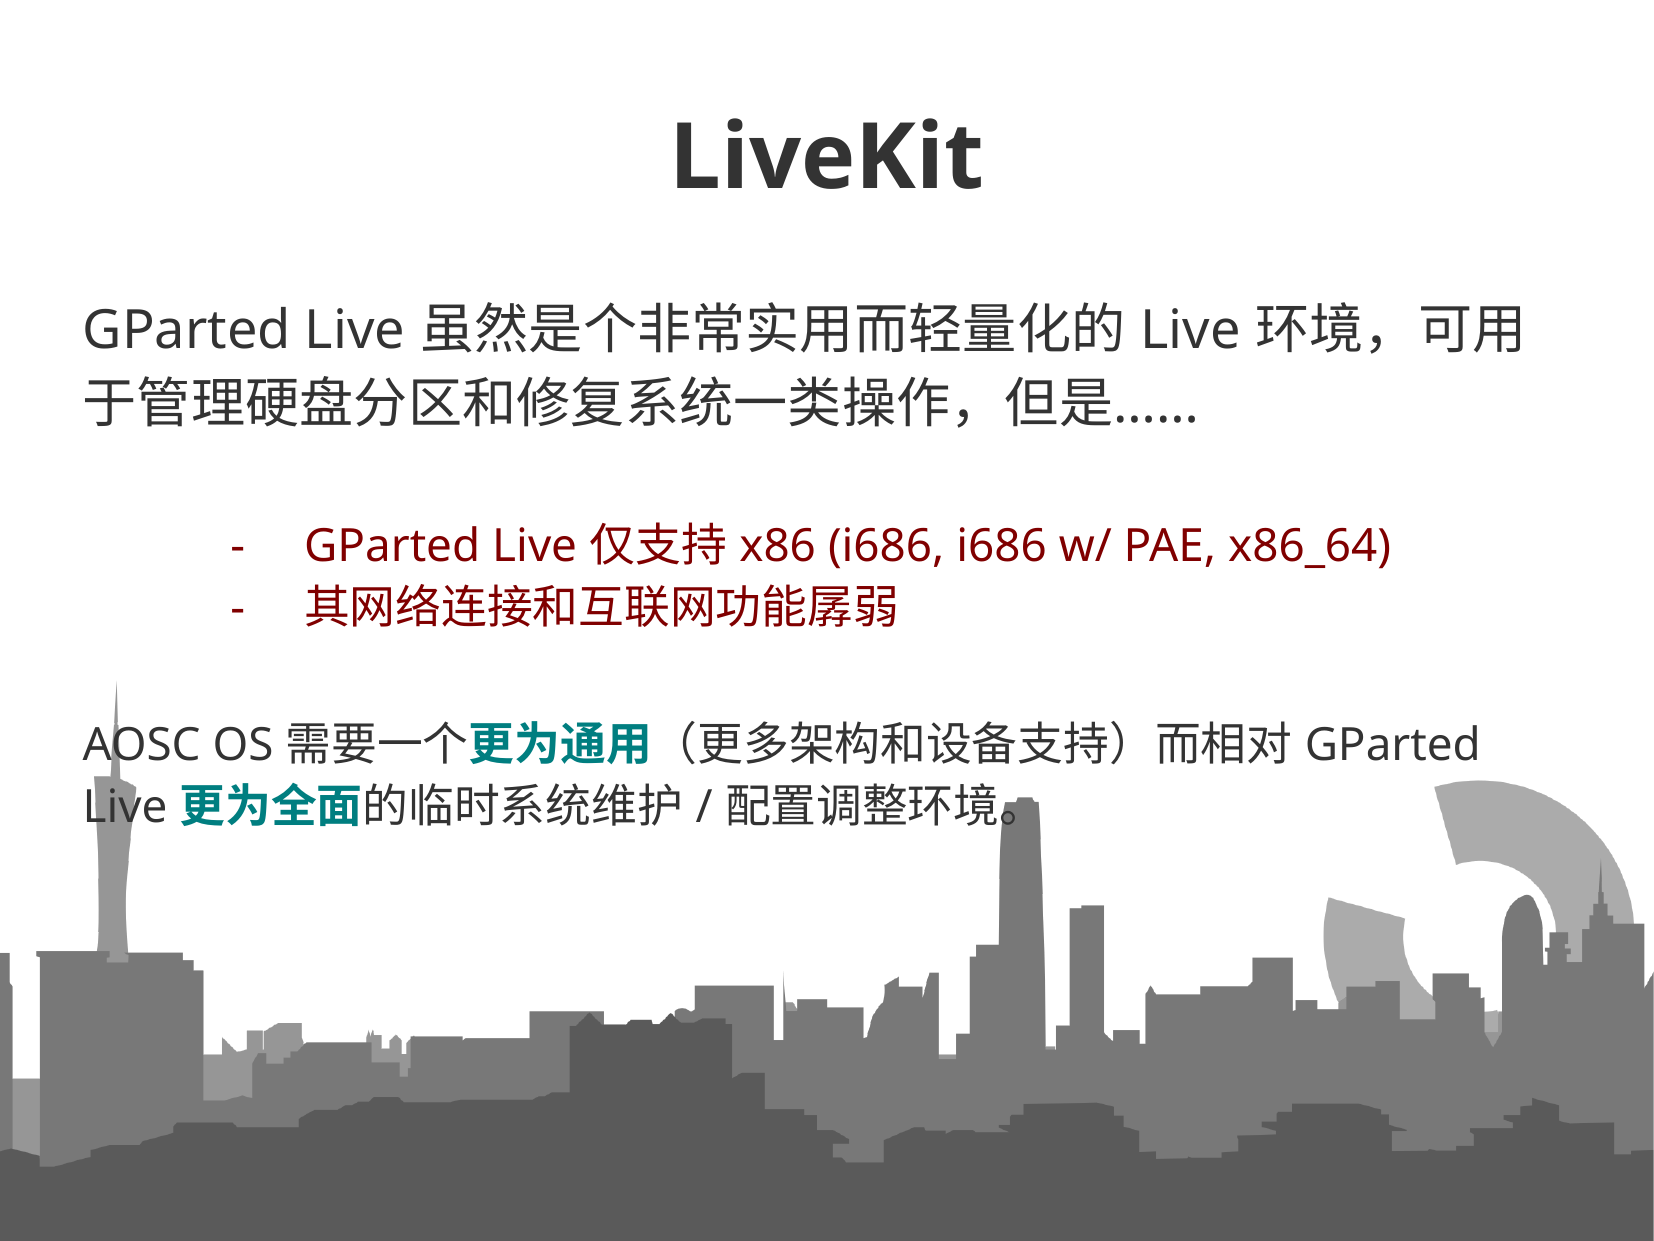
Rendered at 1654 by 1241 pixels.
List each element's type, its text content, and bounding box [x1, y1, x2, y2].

picture [0, 0, 1654, 1241]
title LiveKit [82, 49, 1571, 257]
list GParted Live虽然是个非常实用而轻量化的Live环境，可用于管理硬盘分区和修复系统一类操作，但是…… - GParted Live仅支持x86 (i686, i686 w/ PAE, x86_64) - 其网络连接和互联网功能孱弱 AOSC OS需要一个更为通用（更多架构和设备支持）而相对GParted Live更为全面的临时系统维护/配置调整环境。 [82, 290, 1571, 1010]
